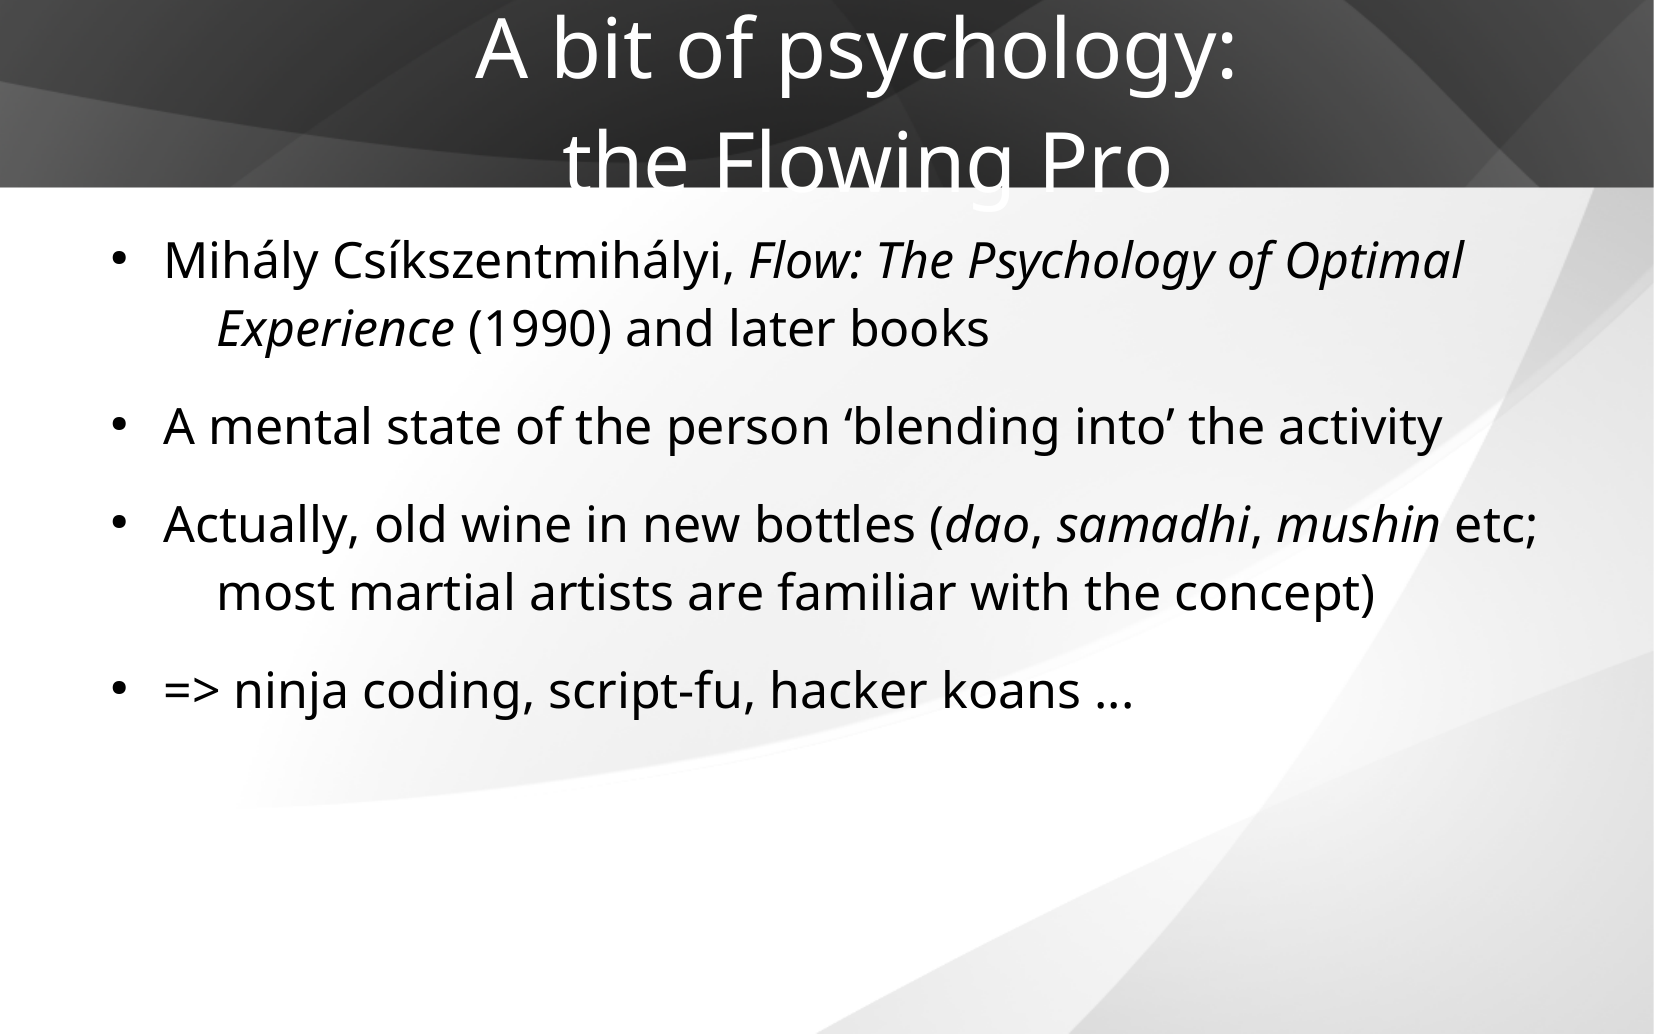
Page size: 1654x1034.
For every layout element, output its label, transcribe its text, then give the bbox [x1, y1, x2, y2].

picture [0, 0, 1654, 1034]
title A bit of psychology: the Flowing Pro [124, 0, 1613, 208]
list Mihály Csíkszentmihályi, Flow: The Psychology of Optimal Experience (1990) and later books A mental state of the person ‘blending into’ the activity Actually, old wine in new bottles (dao, samadhi, mushin etc; most martial artists are familiar with the concept) => ninja coding, script-fu, hacker koans ... [75, 225, 1613, 1013]
